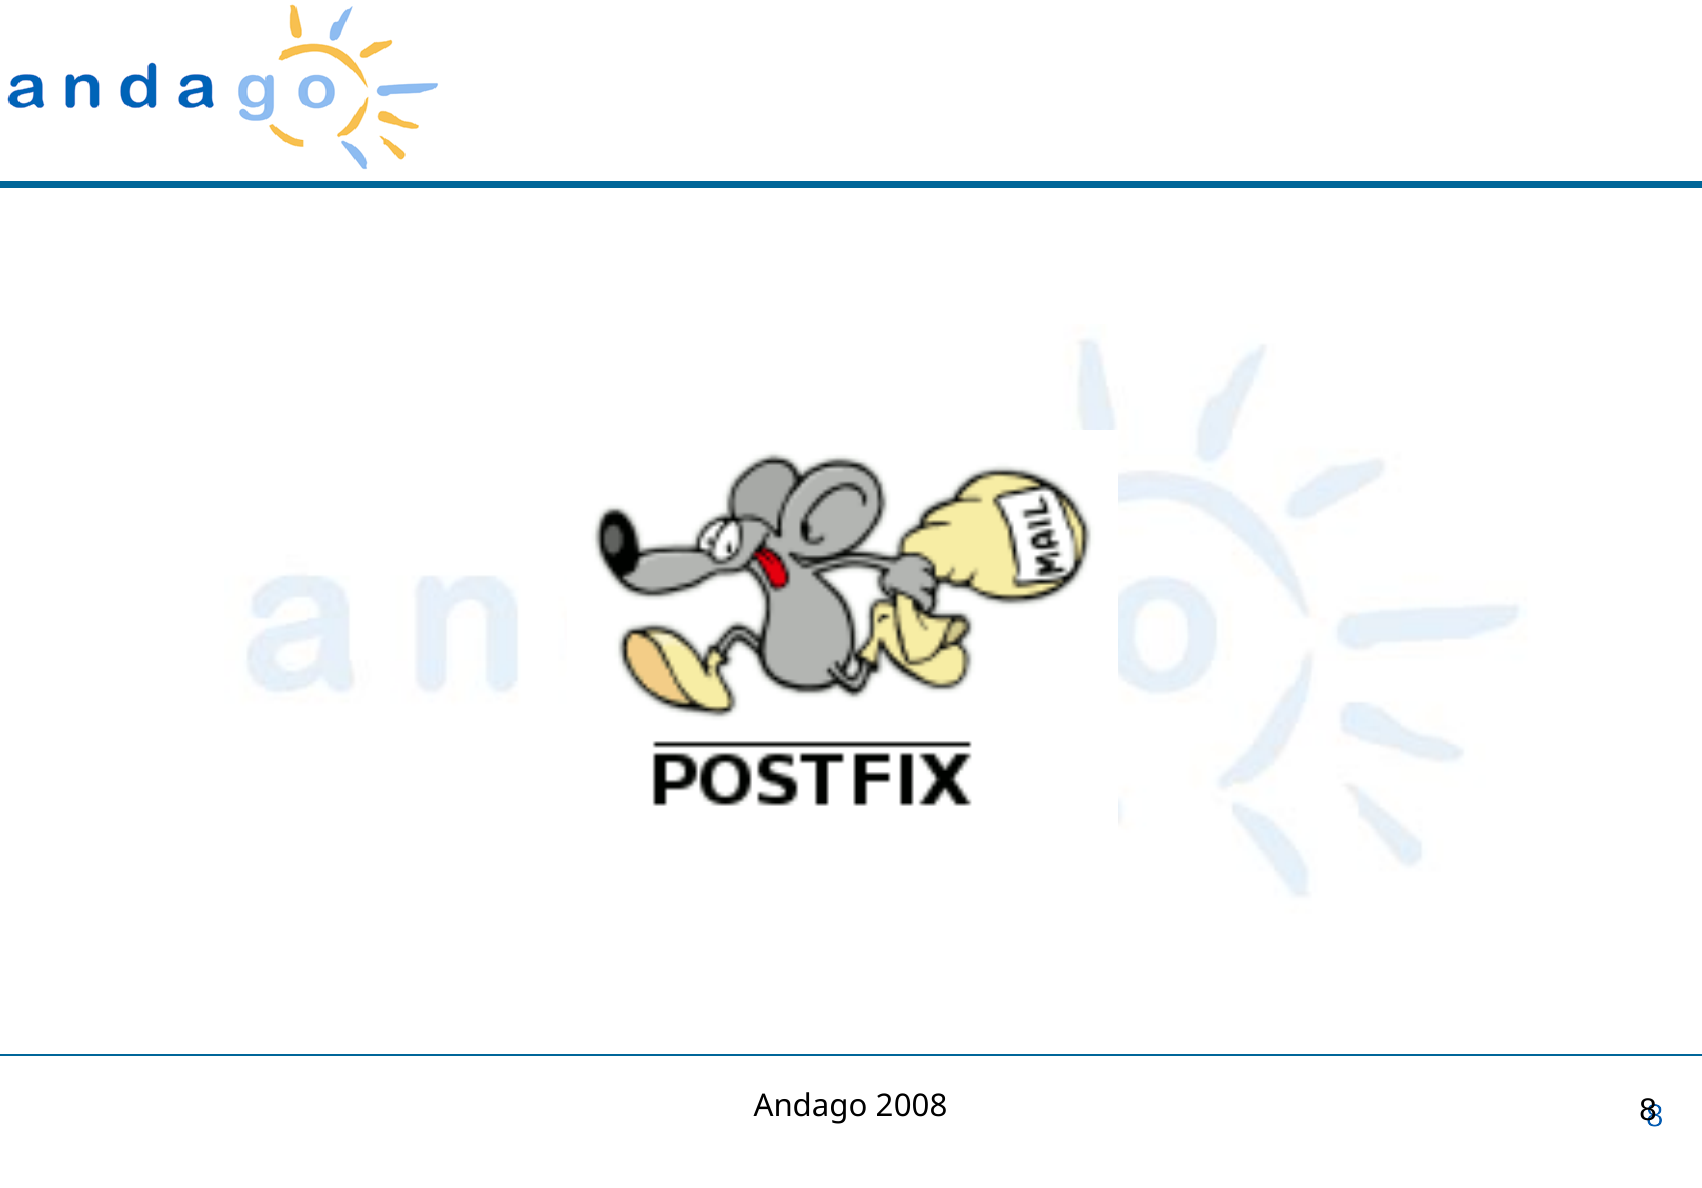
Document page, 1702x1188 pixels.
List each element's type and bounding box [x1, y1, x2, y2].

picture [0, 0, 445, 175]
picture [224, 324, 1538, 919]
